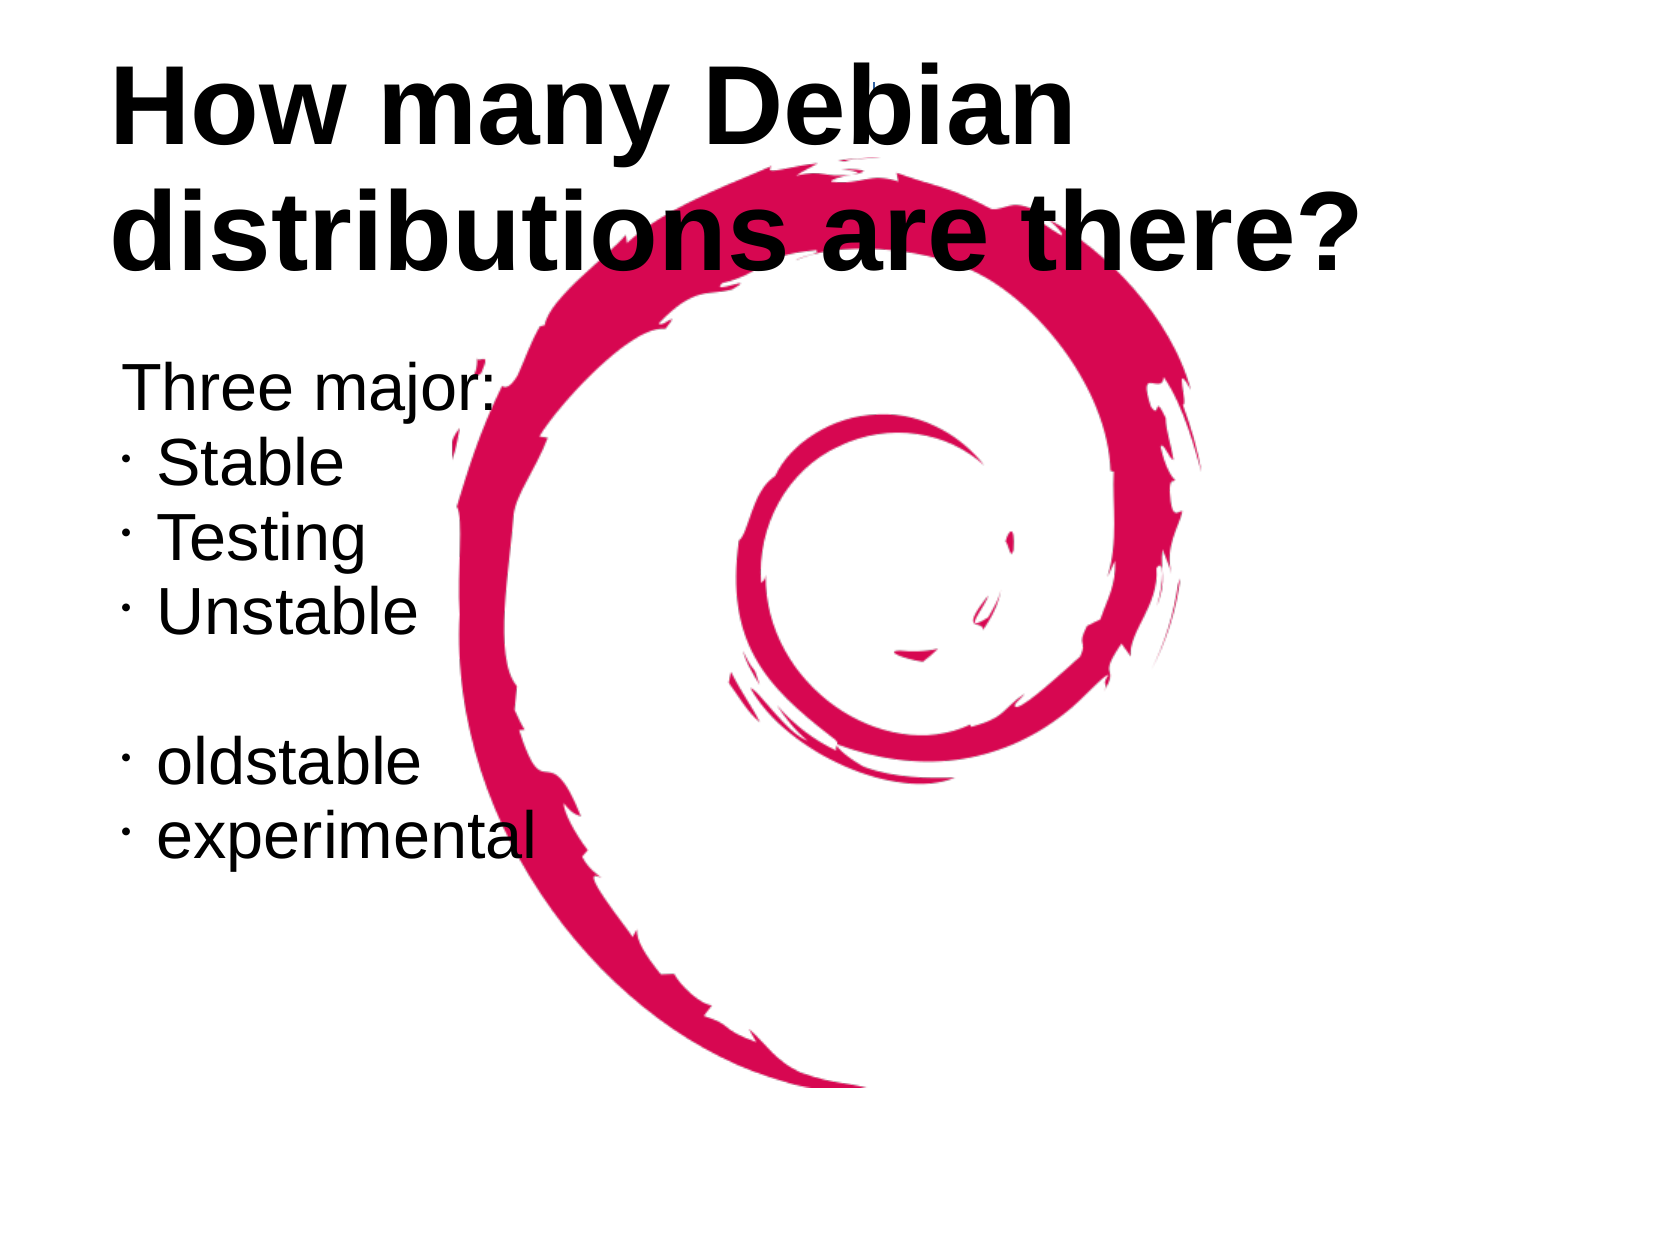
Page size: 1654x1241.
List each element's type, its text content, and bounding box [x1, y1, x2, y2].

text_box How many Debian distributions are there? [94, 35, 1560, 331]
text_box Three major: Stable Testing Unstable oldstable experimental [106, 342, 1465, 956]
picture [0, 157, 1654, 1088]
